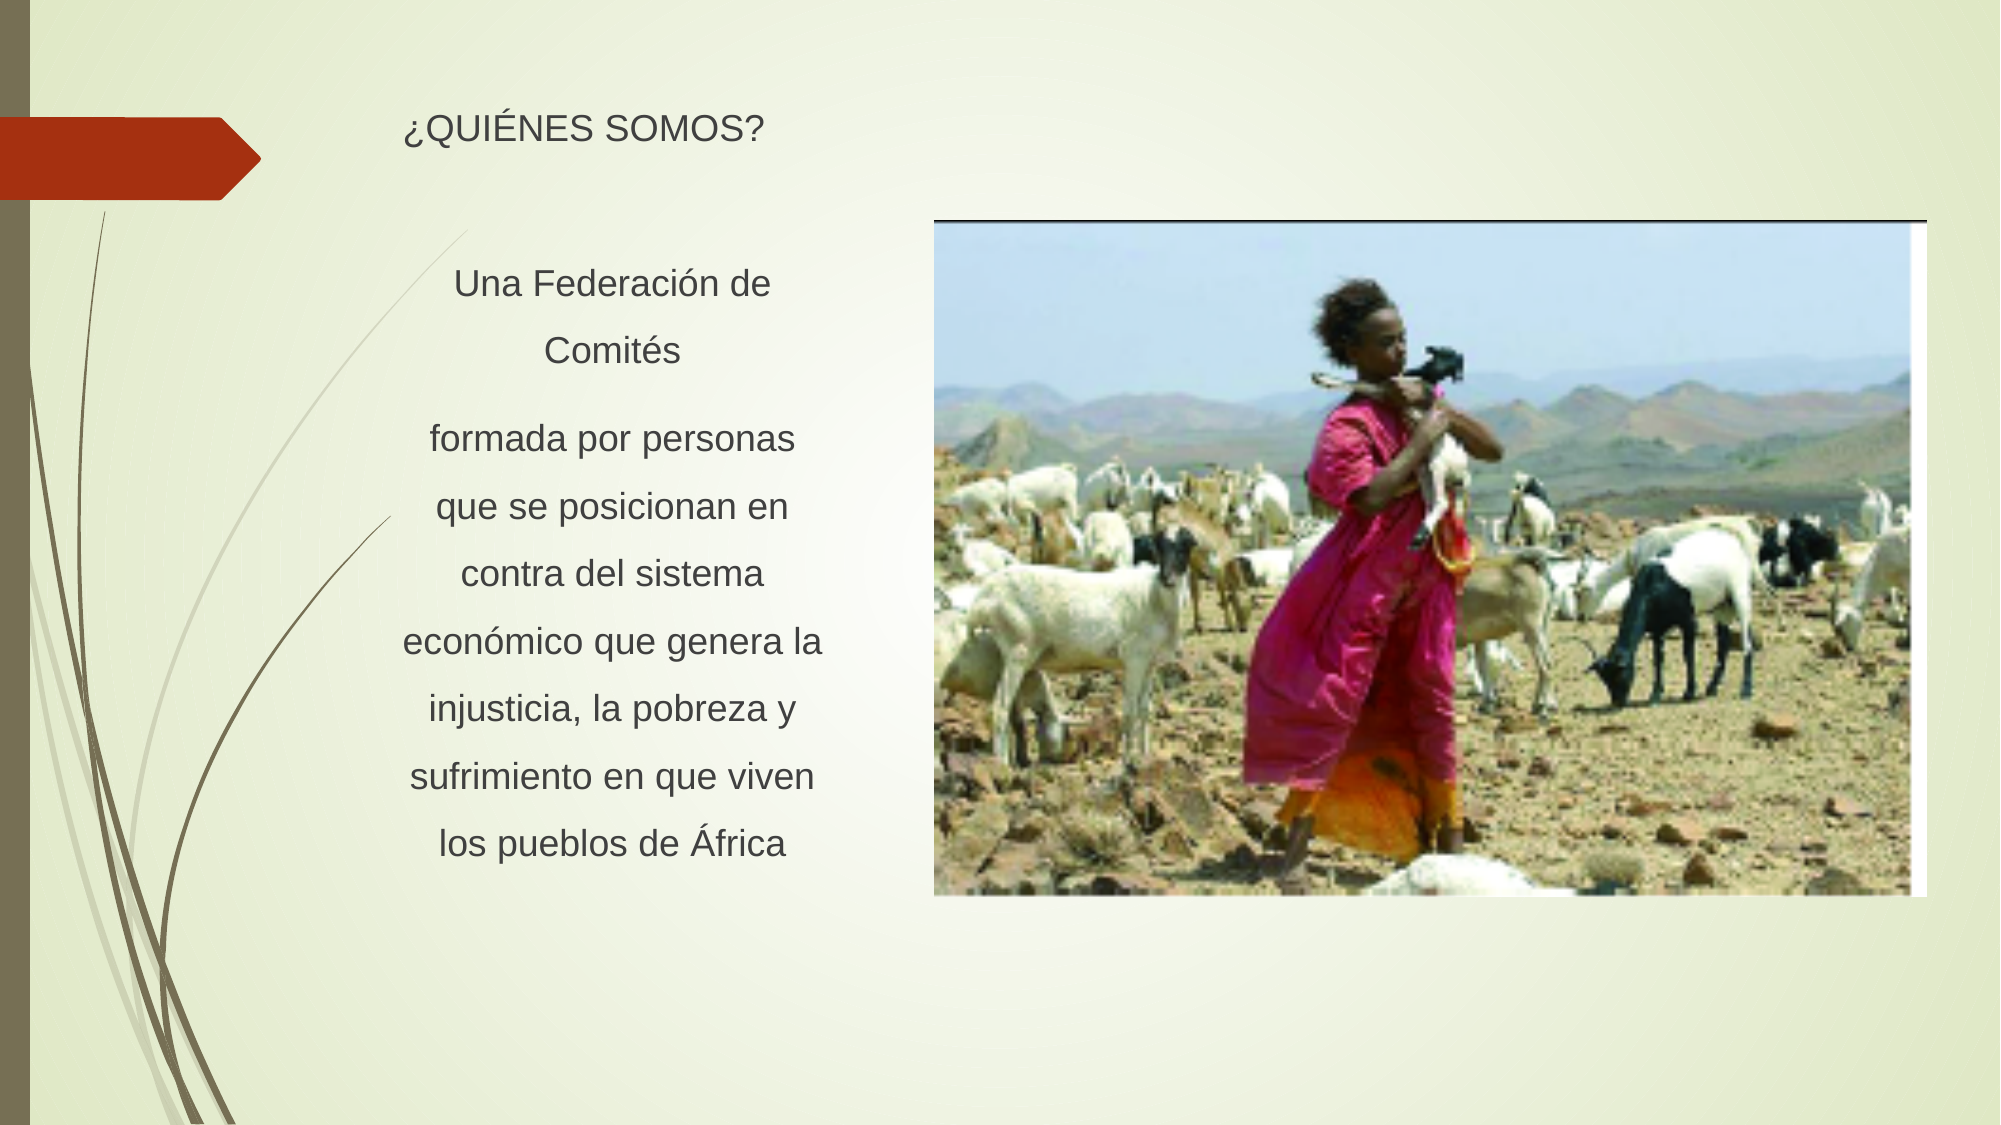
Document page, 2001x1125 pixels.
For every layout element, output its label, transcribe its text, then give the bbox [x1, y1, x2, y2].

picture [934, 220, 1927, 897]
list ¿QUIÉNES SOMOS? Una Federación de Comités formada por personas que se posicionan en contra del sistema económico que genera la injusticia, la pobreza y sufrimiento en que viven los pueblos de África [387, 96, 852, 1021]
